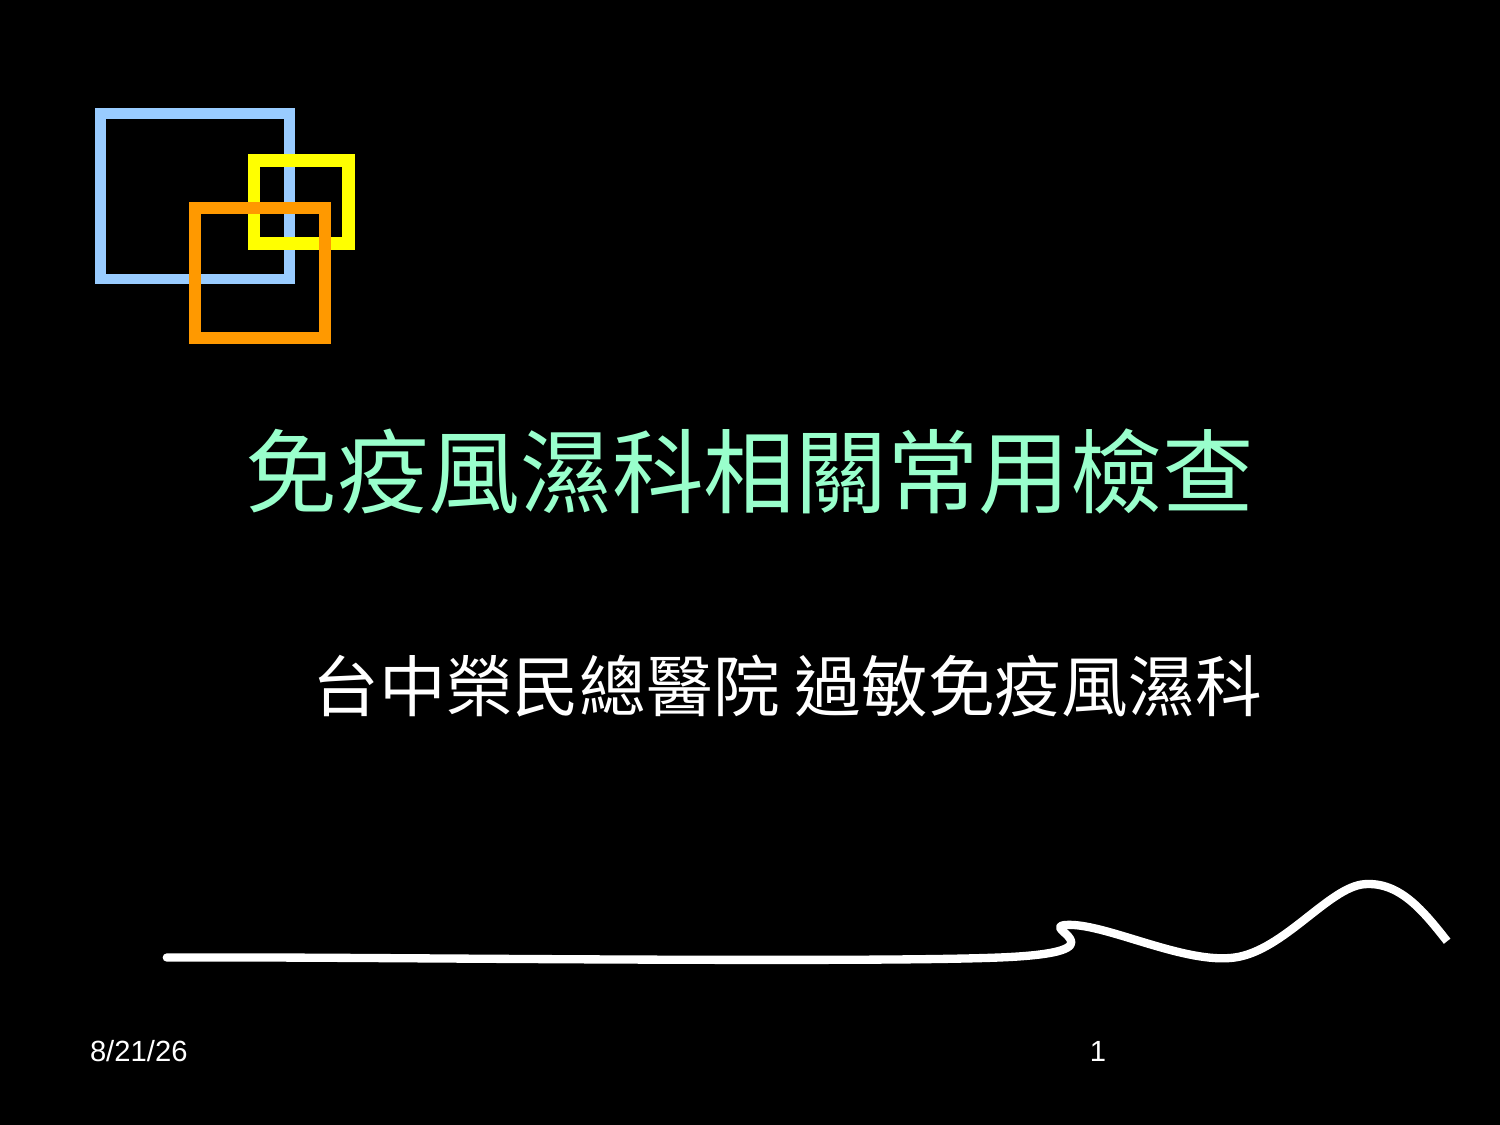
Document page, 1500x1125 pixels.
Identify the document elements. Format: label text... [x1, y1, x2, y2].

title 免疫風濕科相關常用檢查 [112, 349, 1388, 591]
text_box [1074, 1024, 1426, 1103]
subtitle 台中榮民總醫院 過敏免疫風濕科 [262, 637, 1313, 925]
text_box [75, 1024, 426, 1103]
